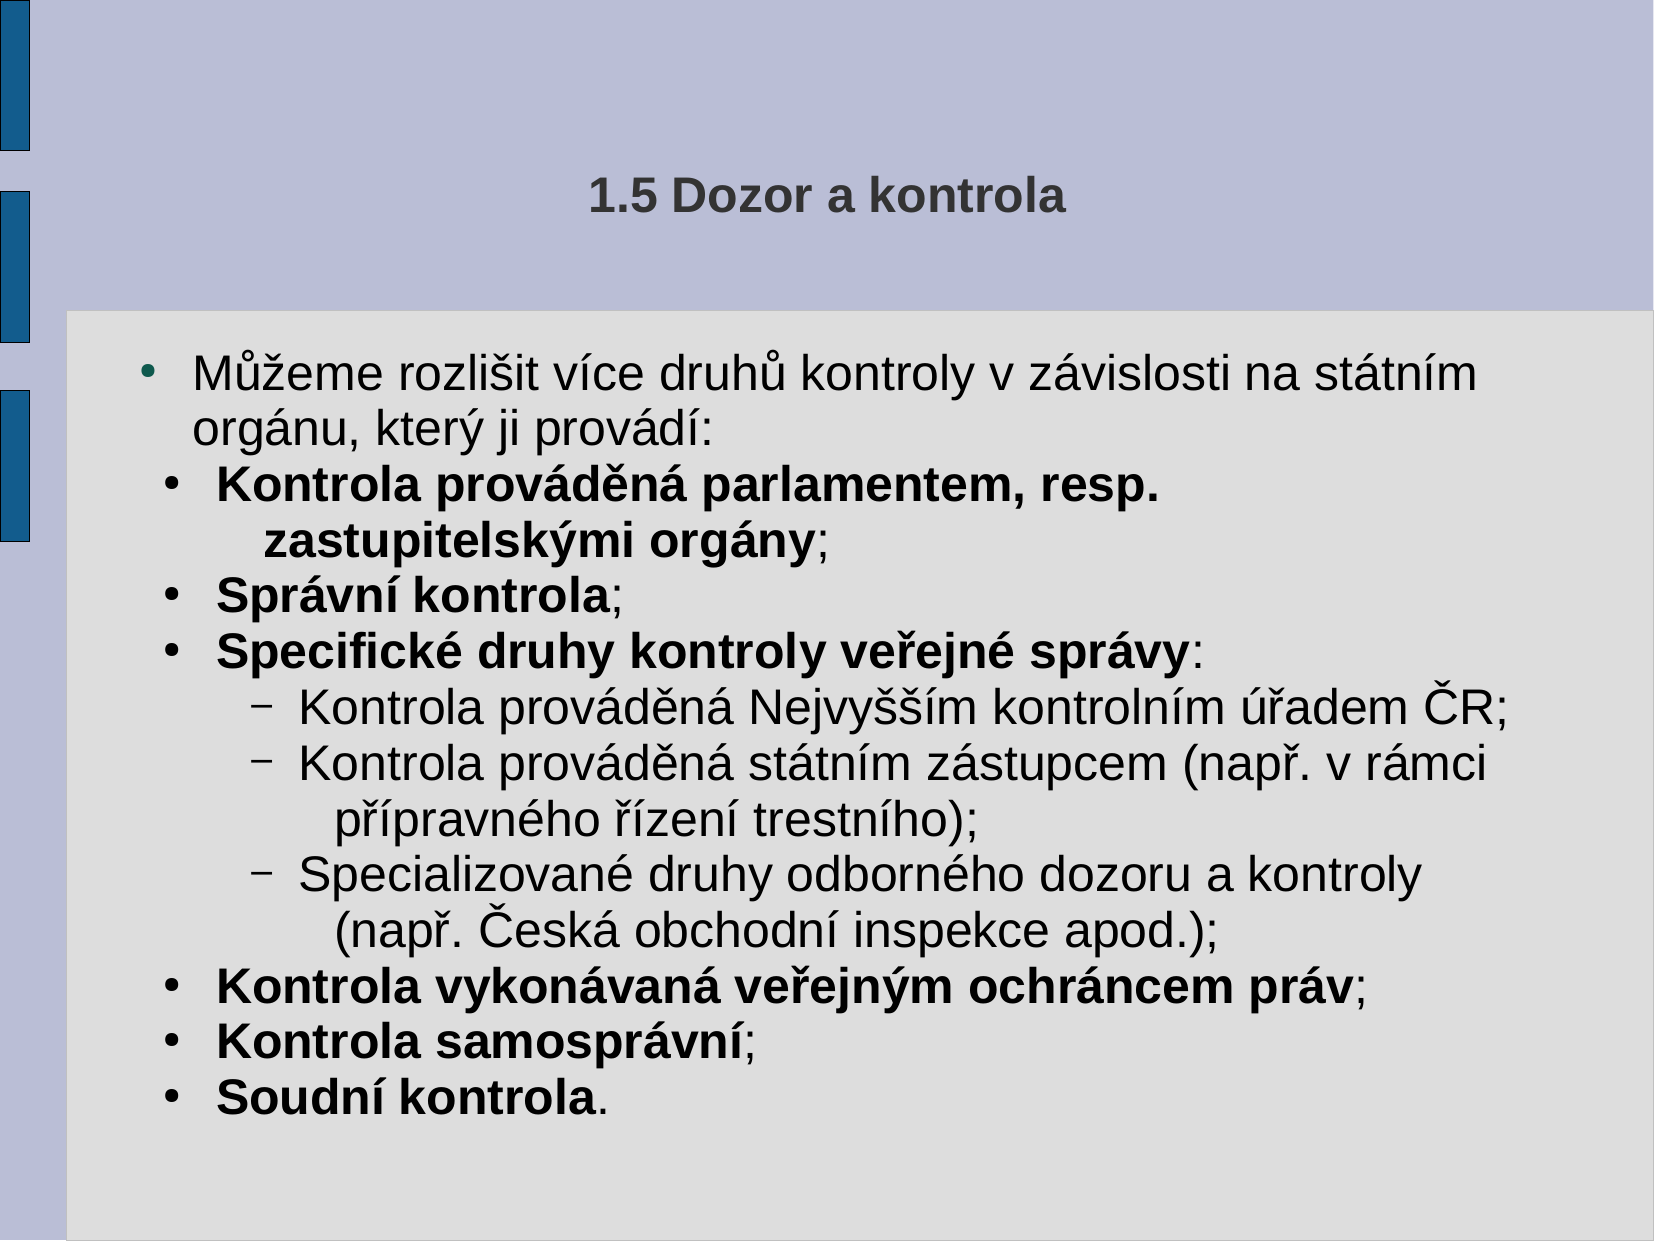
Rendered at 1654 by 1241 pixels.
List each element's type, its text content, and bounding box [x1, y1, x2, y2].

title 1.5 Dozor a kontrola [121, 91, 1534, 299]
list Můžeme rozlišit více druhů kontroly v závislosti na státním orgánu, který ji provádí: Kontrola prováděná parlamentem, resp. zastupitelskými orgány; Správní kontrola; Specifické druhy kontroly veřejné správy: Kontrola prováděná Nejvyšším kontrolním úřadem ČR; Kontrola prováděná státním zástupcem (např. v rámci přípravného řízení trestního); Specializované druhy odborného dozoru a kontroly (např. Česká obchodní inspekce apod.); Kontrola vykonávaná veřejným ochráncem práv; Kontrola samosprávní; Soudní kontrola. [121, 344, 1534, 1136]
